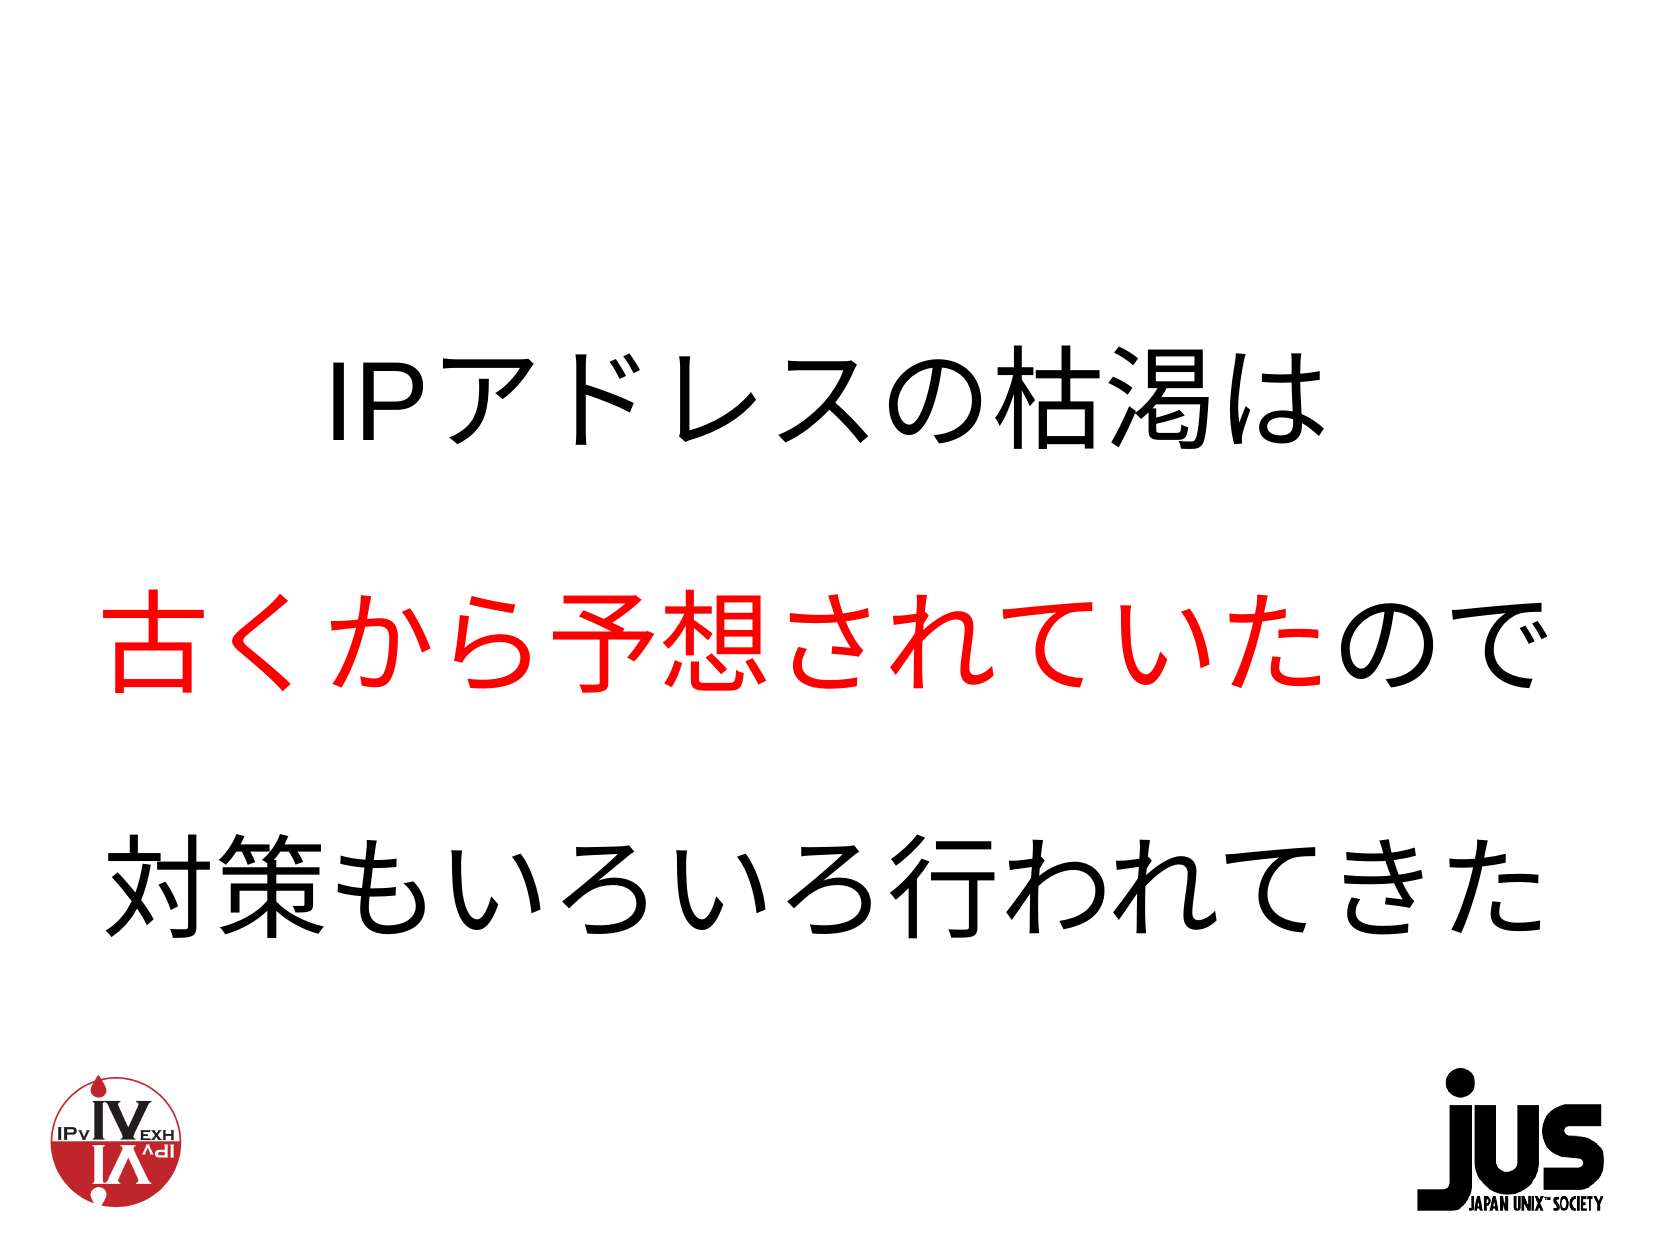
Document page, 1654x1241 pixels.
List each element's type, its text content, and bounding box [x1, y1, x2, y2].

picture [41, 1068, 190, 1210]
subtitle IPアドレスの枯渇は 古くから予想されていたので 対策もいろいろ行われてきた [82, 88, 1571, 1102]
picture [1417, 1068, 1604, 1211]
